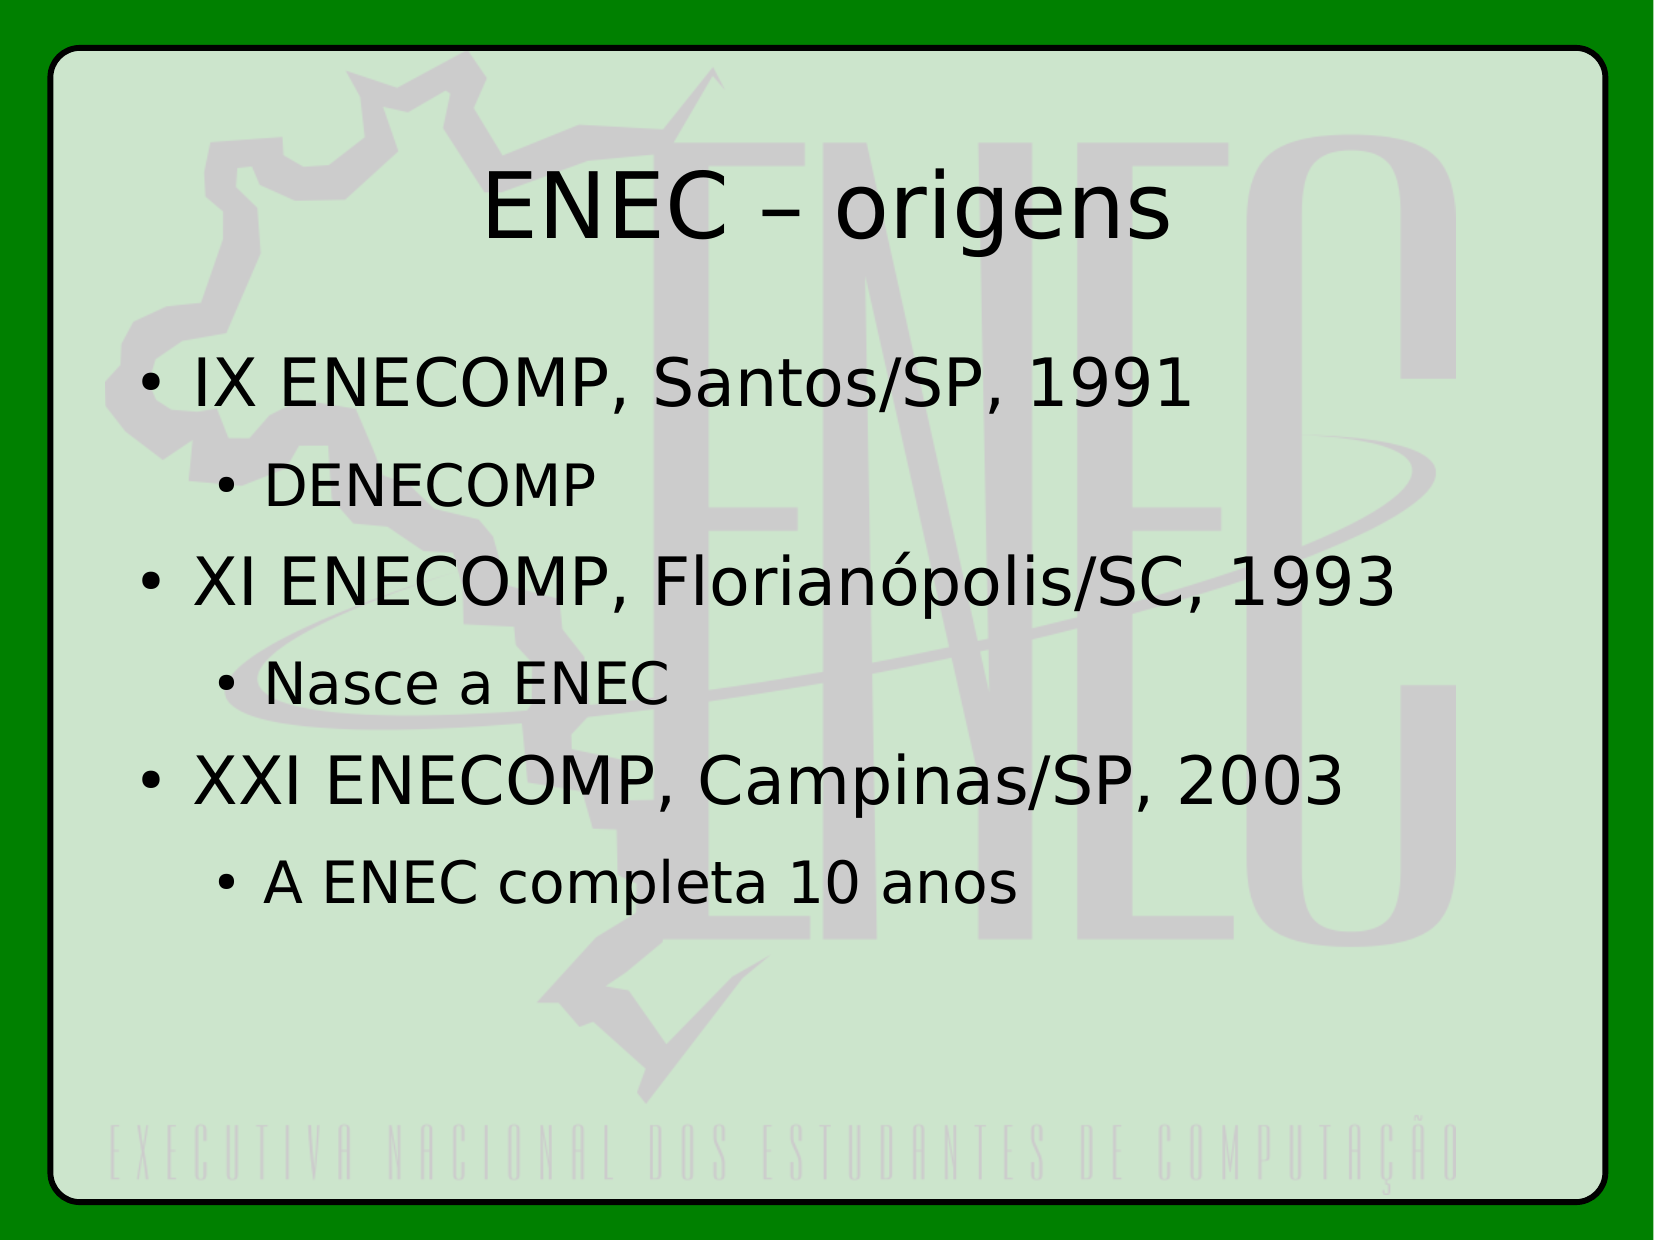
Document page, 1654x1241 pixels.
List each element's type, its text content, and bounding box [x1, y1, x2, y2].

list IX ENECOMP, Santos/SP, 1991 DENECOMP XI ENECOMP, Florianópolis/SC, 1993 Nasce a ENEC XXI ENECOMP, Campinas/SP, 2003 A ENEC completa 10 anos [121, 344, 1534, 1127]
title ENEC – origens [121, 102, 1534, 311]
